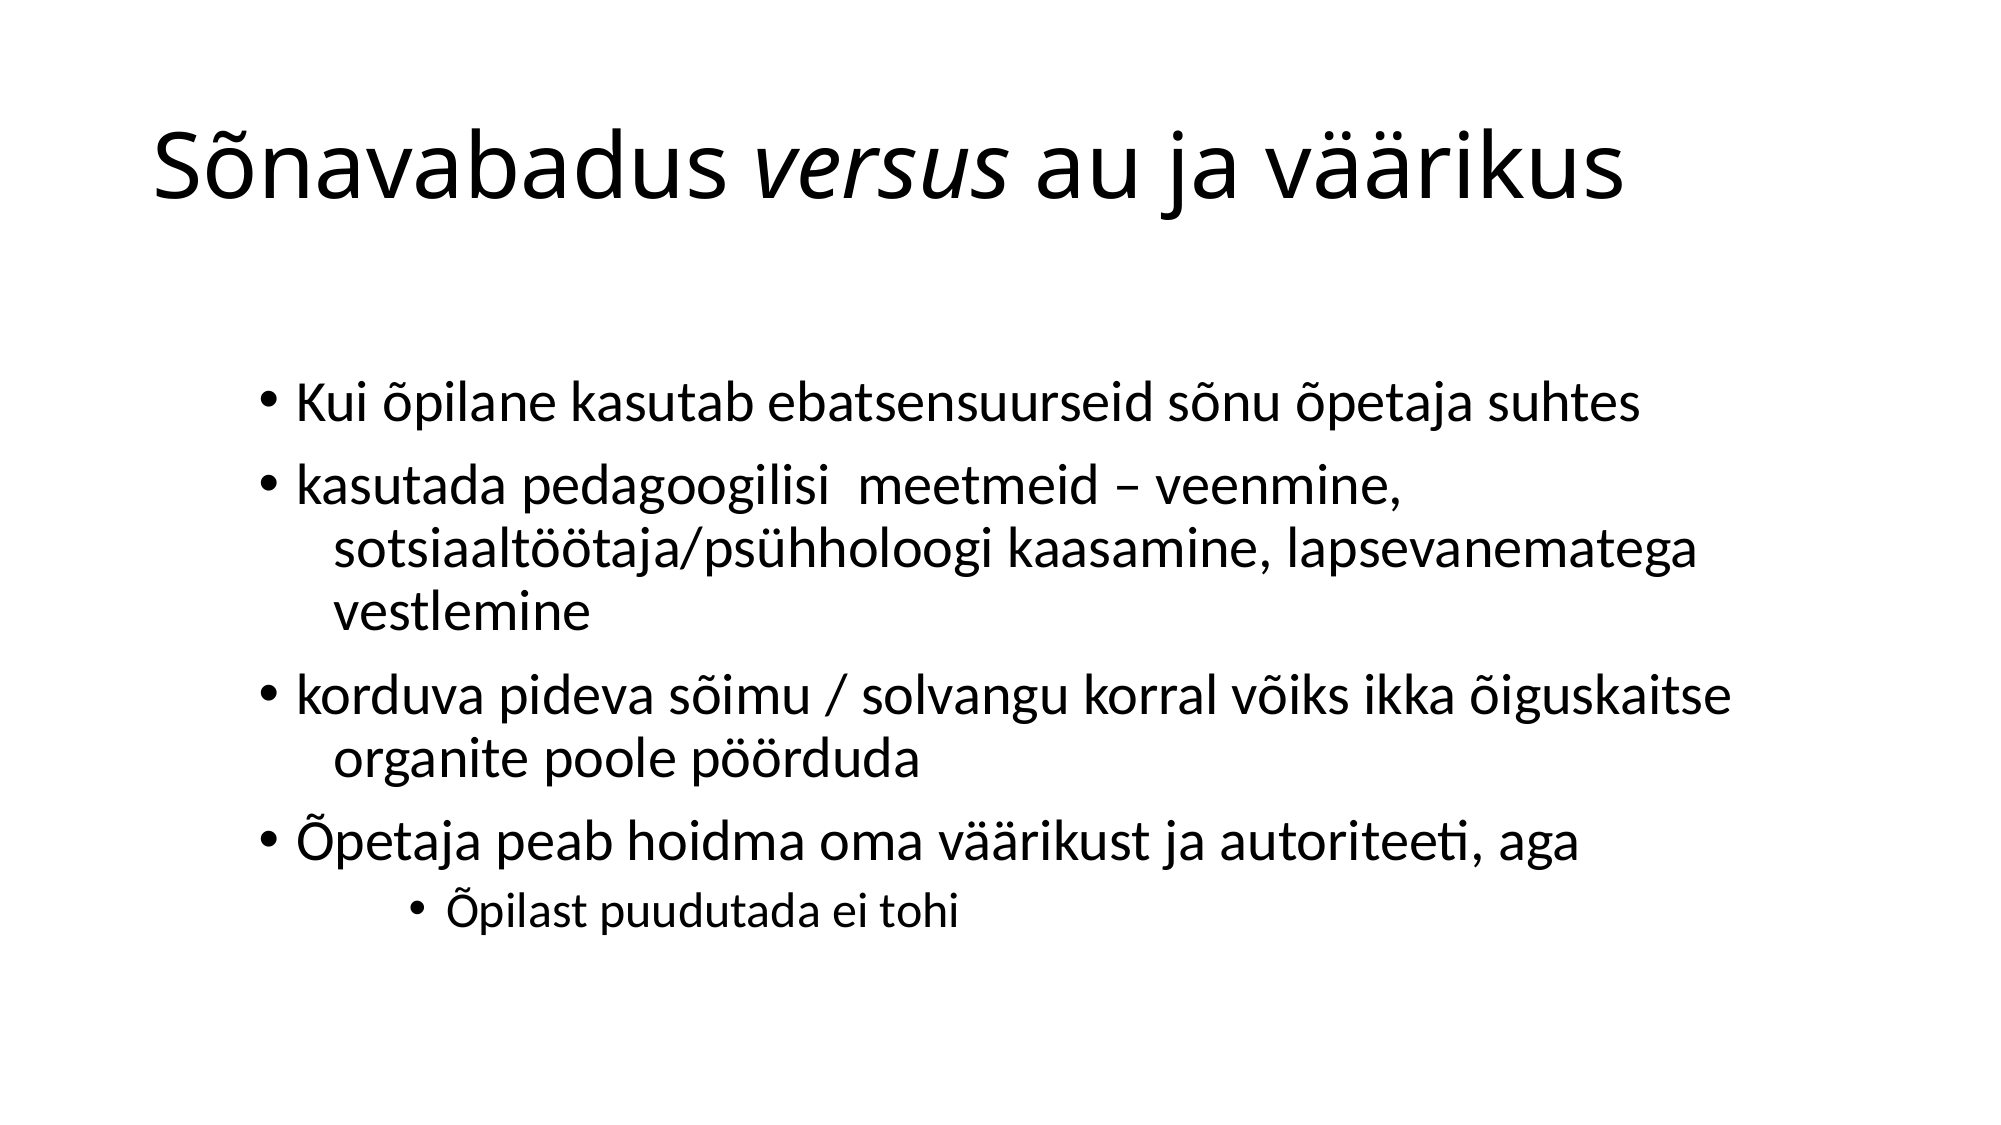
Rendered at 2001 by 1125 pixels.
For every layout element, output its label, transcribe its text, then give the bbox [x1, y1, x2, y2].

title Sõnavabadus versus au ja väärikus [137, 59, 1863, 278]
list Kui õpilane kasutab ebatsensuurseid sõnu õpetaja suhtes kasutada pedagoogilisi meetmeid – veenmine, sotsiaaltöötaja/psühholoogi kaasamine, lapsevanematega vestlemine korduva pideva sõimu / solvangu korral võiks ikka õiguskaitse organite poole pöörduda Õpetaja peab hoidma oma väärikust ja autoriteeti, aga Õpilast puudutada ei tohi [243, 363, 1887, 1066]
